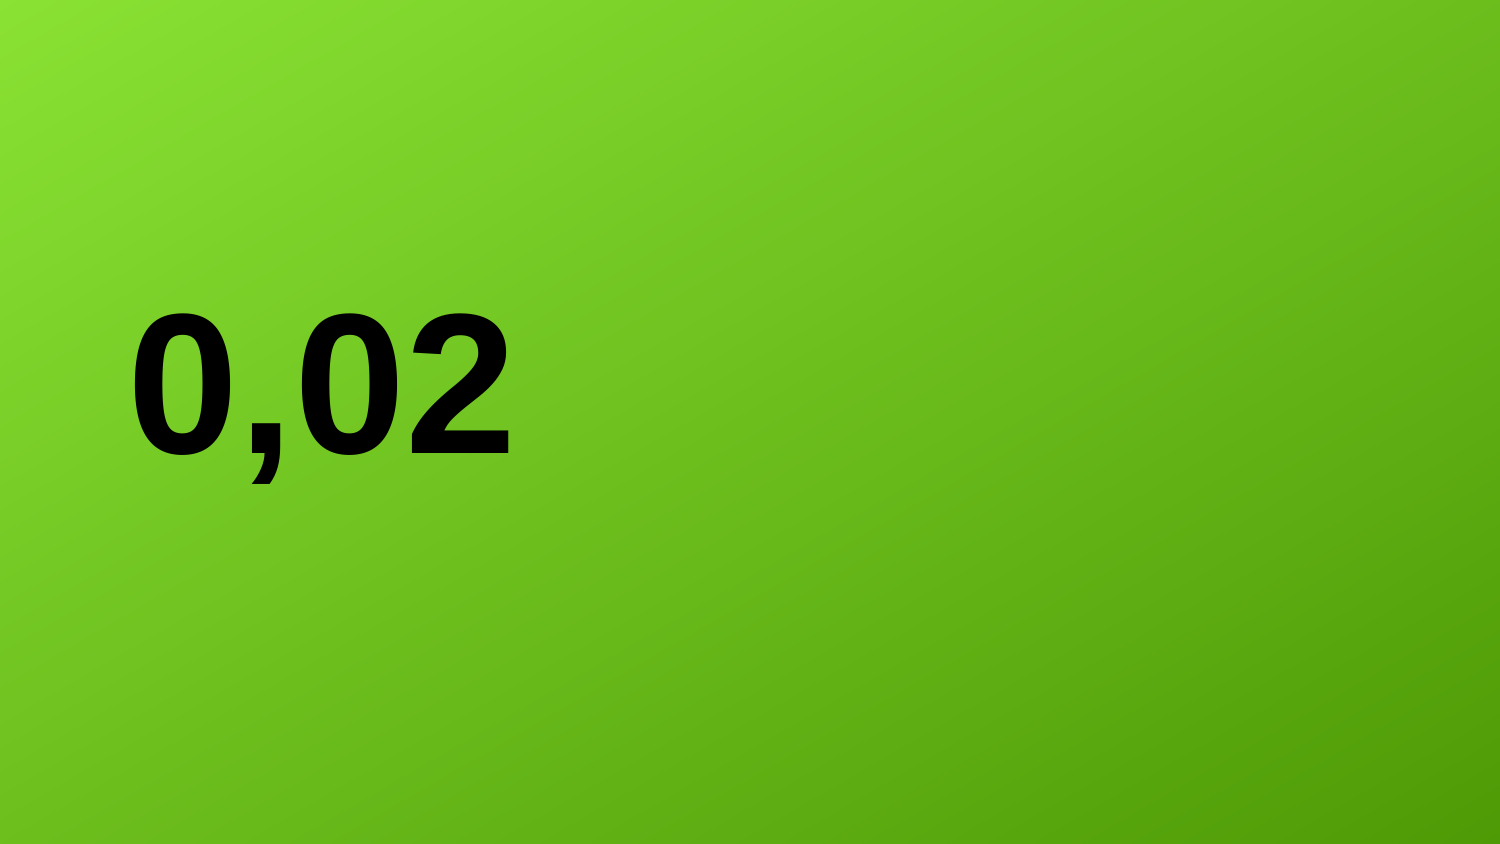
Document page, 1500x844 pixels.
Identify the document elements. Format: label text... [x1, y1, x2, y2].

title 0,02 [112, 318, 1388, 509]
